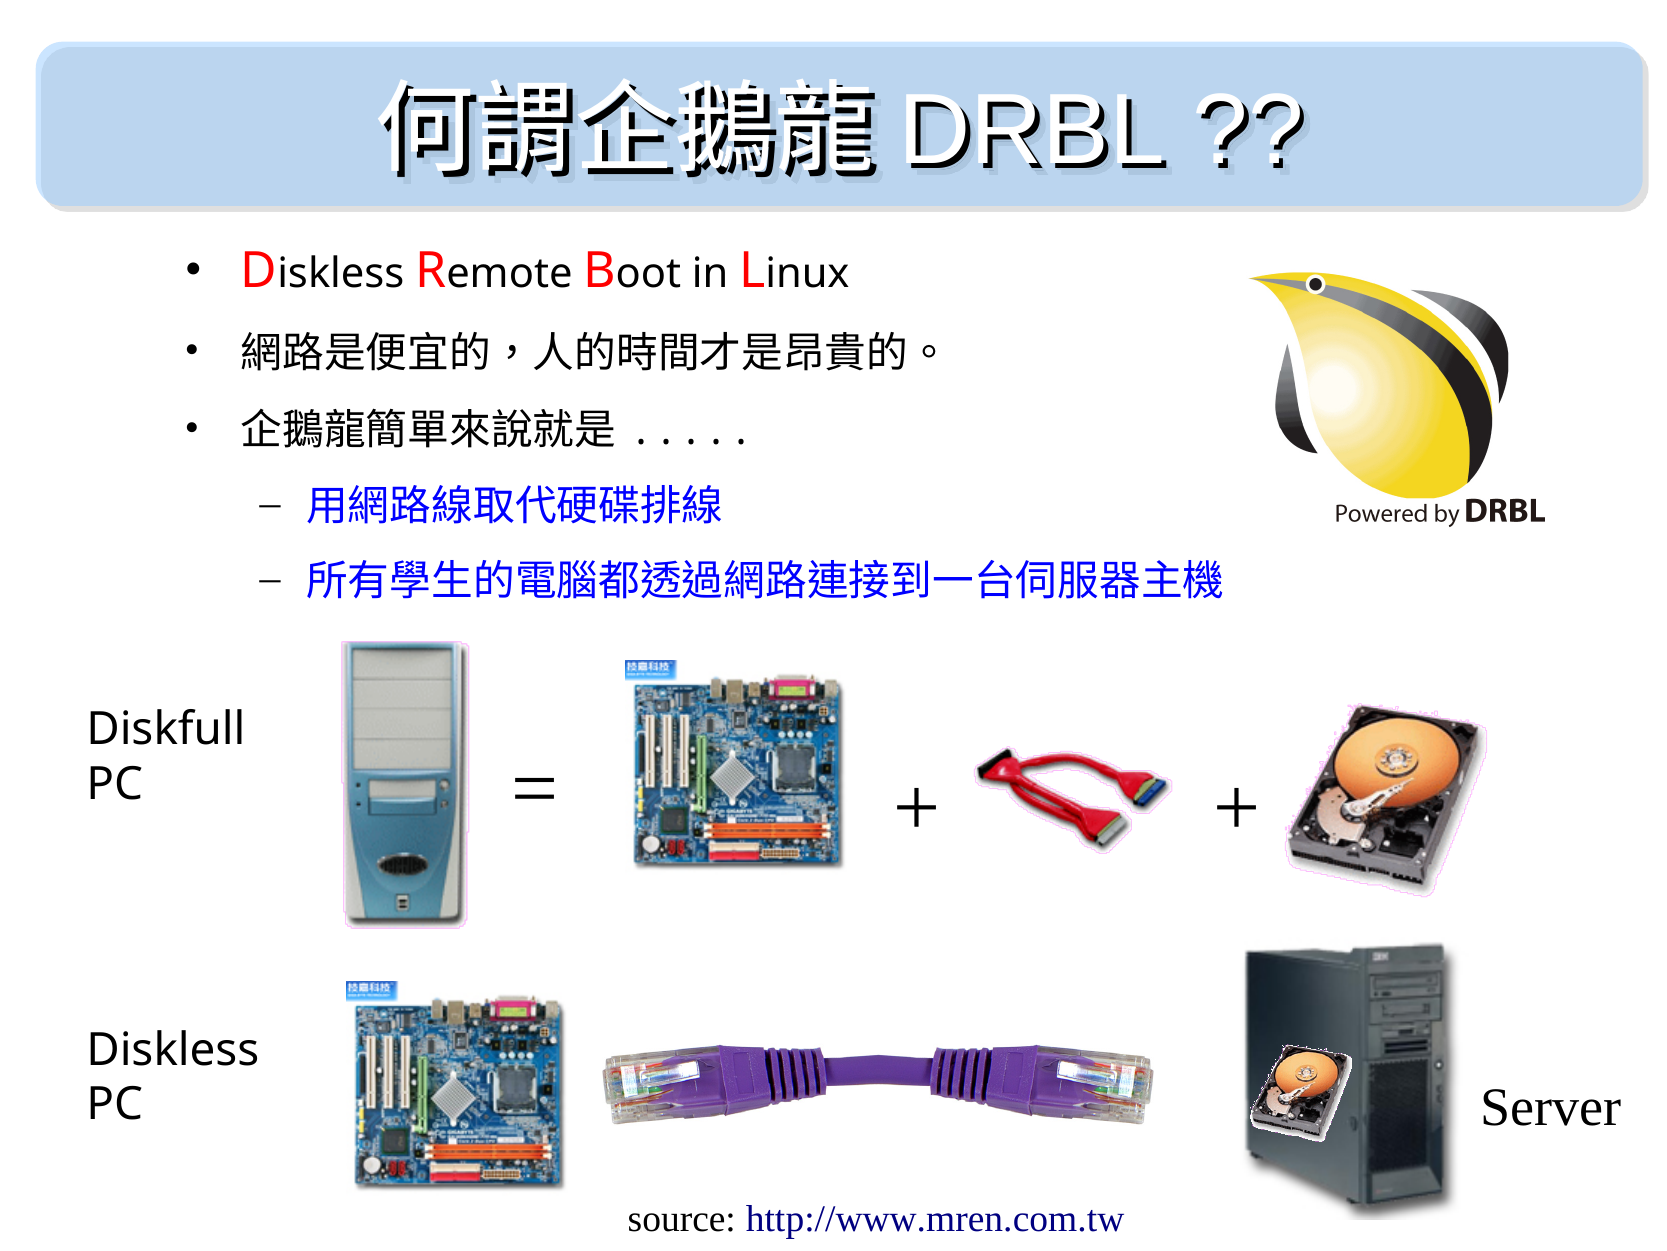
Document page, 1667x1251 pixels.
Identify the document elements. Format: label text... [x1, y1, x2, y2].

text_box + [878, 744, 959, 869]
picture [1198, 923, 1496, 1220]
picture [346, 981, 570, 1204]
text_box Diskless PC [71, 1011, 314, 1155]
picture [625, 660, 849, 883]
picture [1272, 686, 1496, 909]
text_box 何謂企鵝龍DRBL ?? [35, 41, 1643, 206]
list Diskless Remote Boot in Linux 網路是便宜的，人的時間才是昂貴的。 企鵝龍簡單來說就是..... 用網路線取代硬碟排線 所有學生的電腦都透過網路連接到一台伺服器主機 [184, 234, 1578, 620]
text_box source: http://www.mren.com.tw [612, 1186, 1336, 1247]
picture [1234, 256, 1560, 536]
picture [964, 686, 1187, 909]
text_box + [1198, 744, 1279, 869]
text_box = [496, 725, 577, 850]
picture [597, 979, 1159, 1182]
text_box Server [1465, 1063, 1661, 1150]
text_box Diskfull PC [71, 690, 291, 834]
picture [262, 630, 542, 937]
